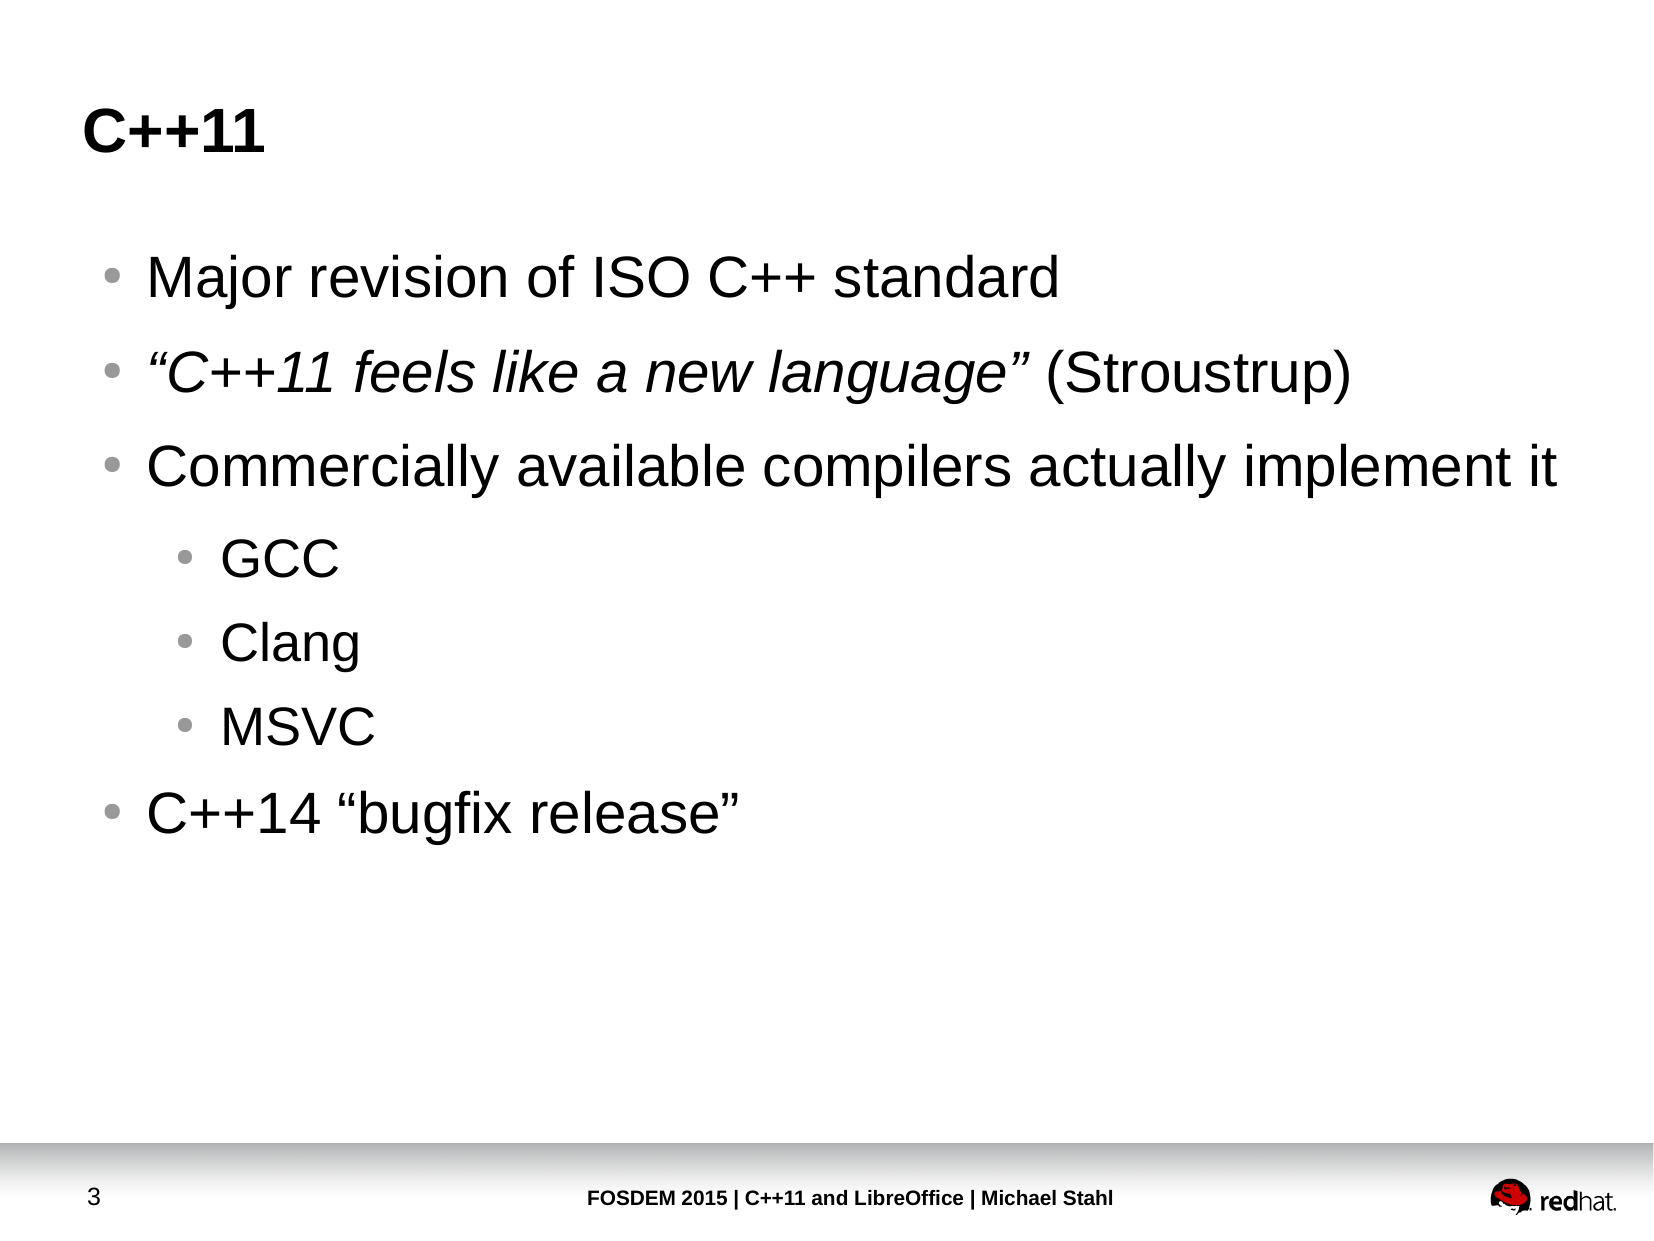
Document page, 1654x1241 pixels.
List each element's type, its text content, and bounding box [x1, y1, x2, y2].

title C++11 [82, 37, 1571, 226]
picture [0, 1143, 1654, 1241]
list Major revision of ISO C++ standard “C++11 feels like a new language” (Stroustrup) Commercially available compilers actually implement it GCC Clang MSVC C++14 “bugfix release” [86, 244, 1576, 1039]
